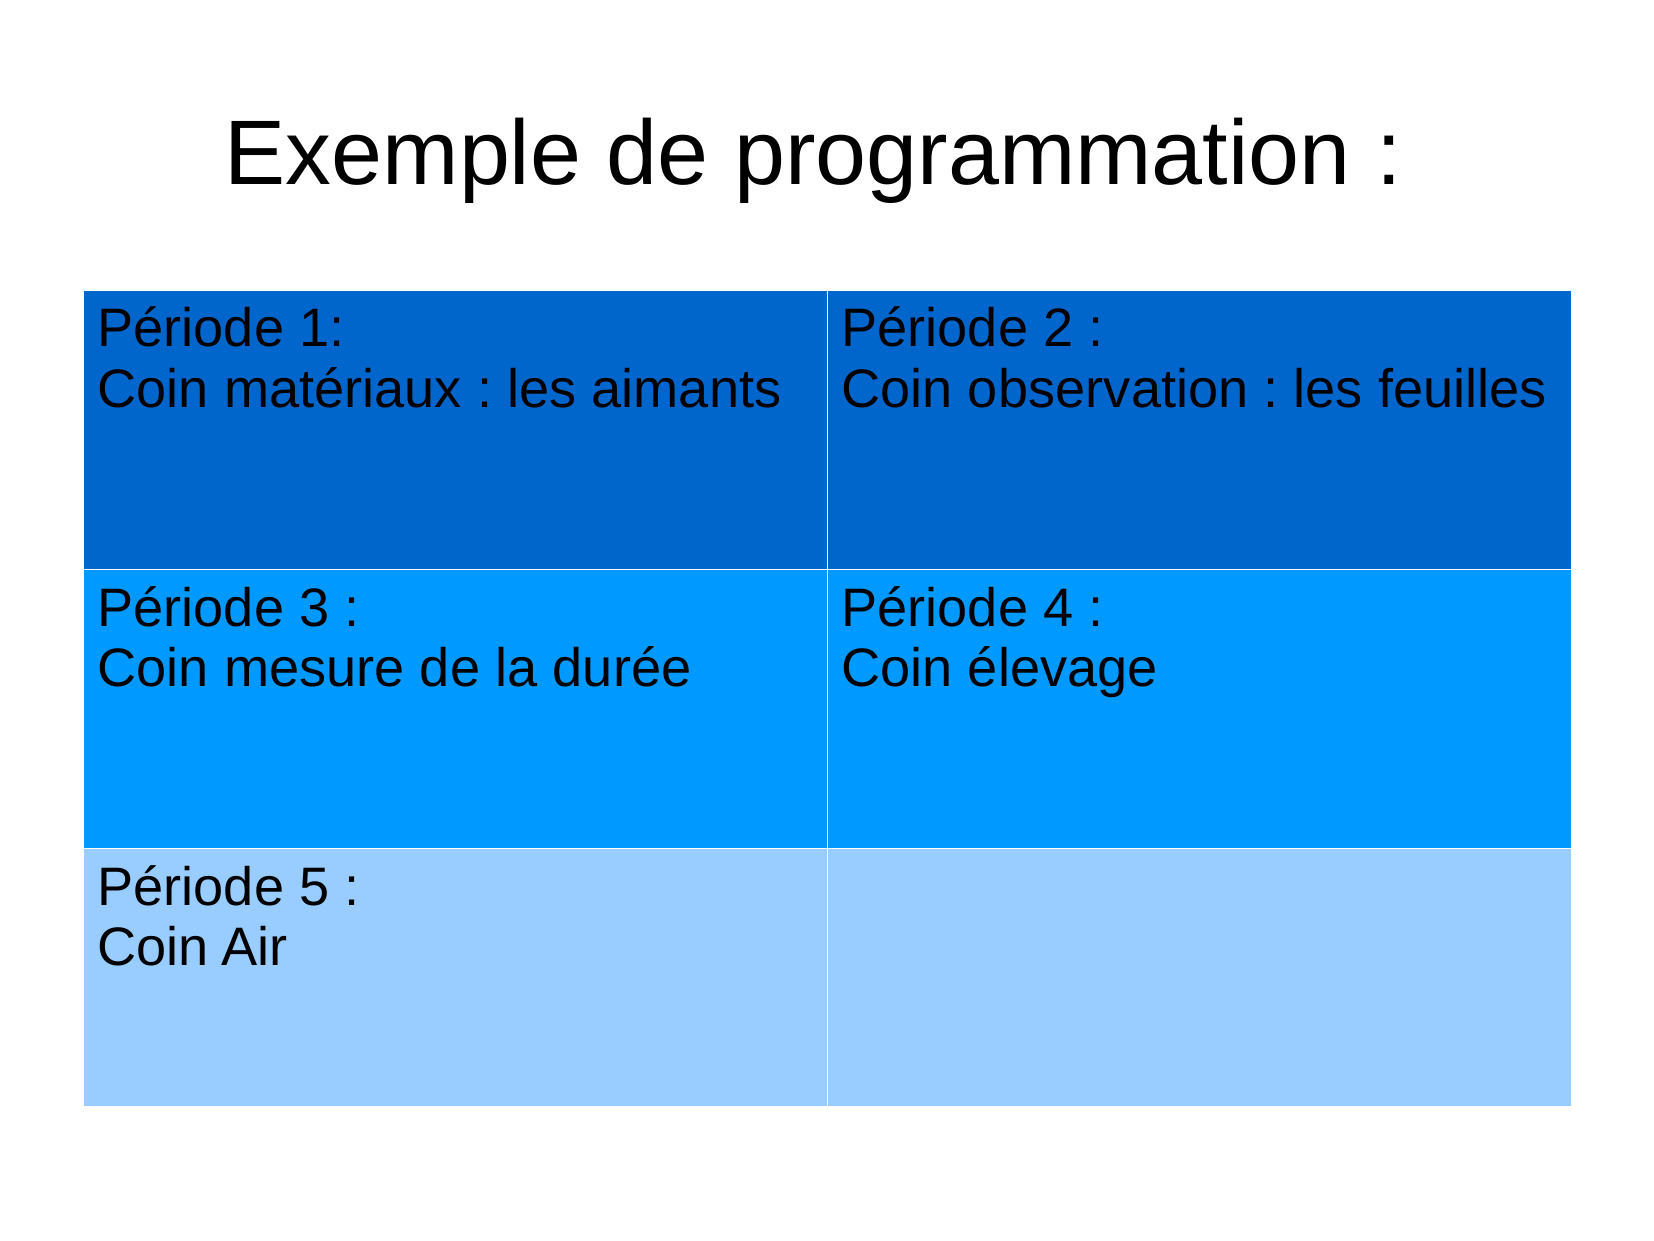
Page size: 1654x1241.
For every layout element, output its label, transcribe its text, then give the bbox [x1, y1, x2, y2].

table_cell Période 5 : Coin Air [84, 849, 827, 1106]
table_header Période 1: Coin matériaux : les aimants [84, 291, 827, 569]
table_header Période 2 : Coin observation : les feuilles [828, 291, 1571, 569]
table_cell Période 4 : Coin élevage [828, 570, 1571, 848]
table_cell [828, 849, 1571, 1106]
title Exemple de programmation : [82, 49, 1571, 257]
table_cell Période 3 : Coin mesure de la durée [84, 570, 827, 848]
